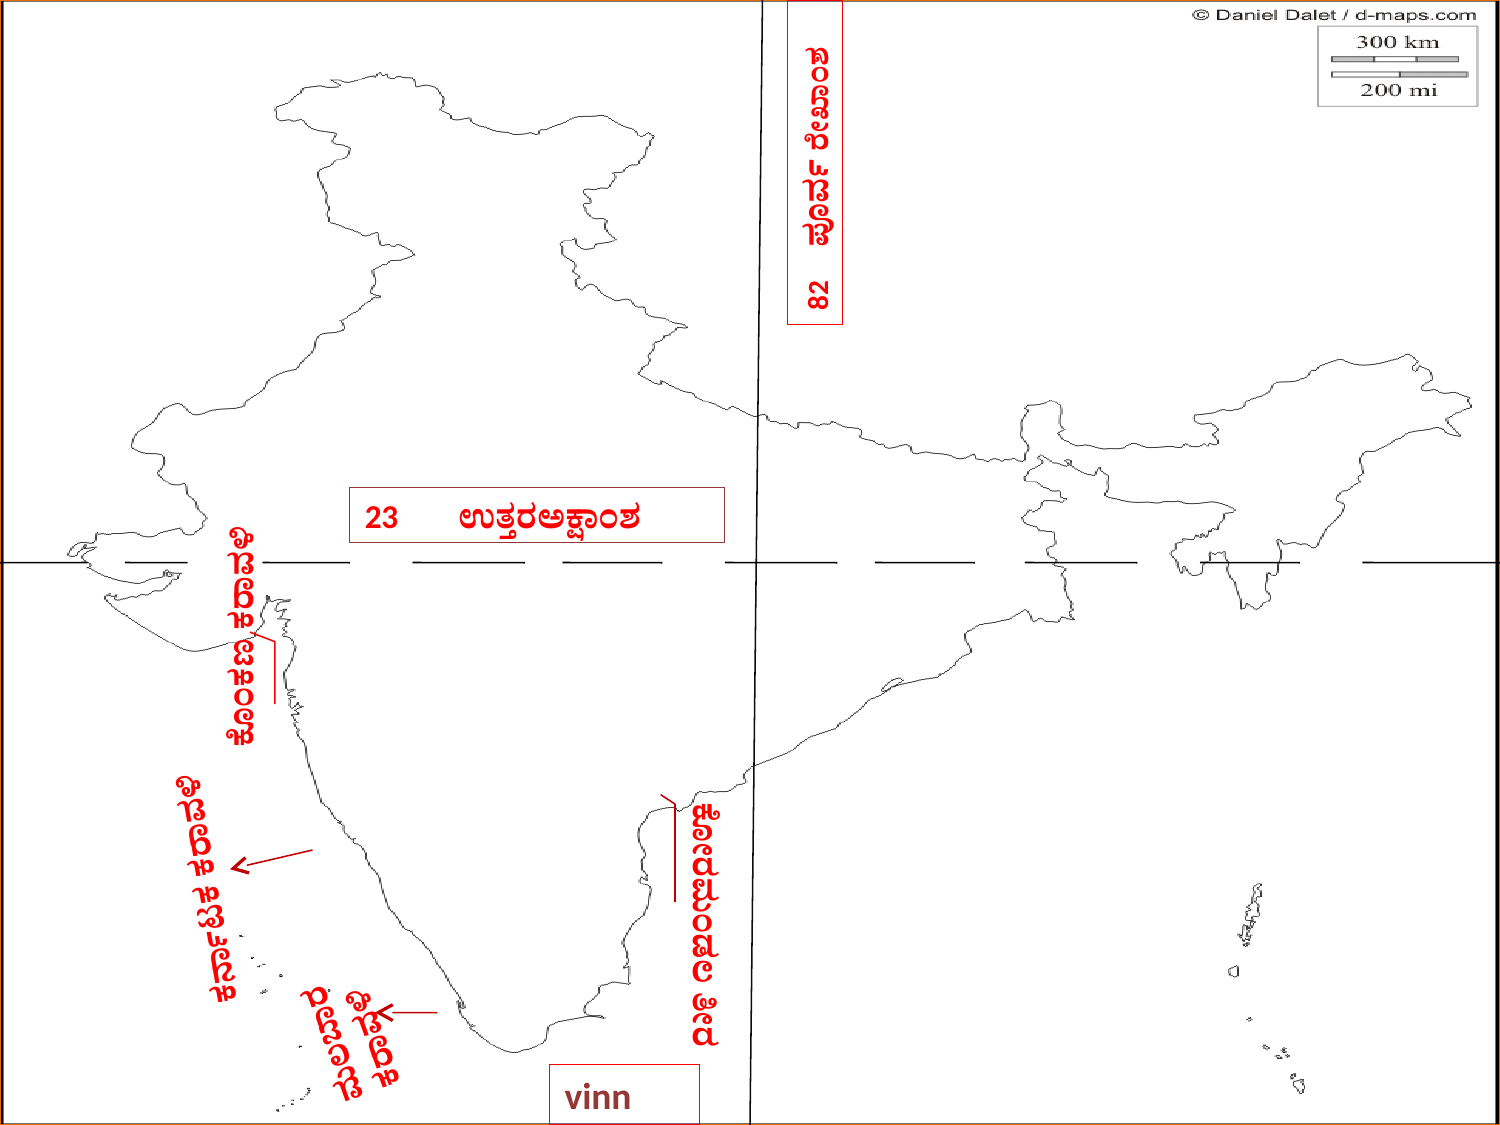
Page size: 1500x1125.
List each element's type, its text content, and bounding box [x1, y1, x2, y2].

picture [751, 0, 1500, 1125]
text_box 82 ಪೂರ್ವ ರೇಖಾಂಶ [787, 0, 843, 325]
text_box vinn [549, 1064, 700, 1125]
text_box ಕರ್ನಾಟಕ ಕರಾವಳಿ [149, 725, 255, 1023]
text_box 23 ಉತ್ತರಅಕ್ಷಾಂಶ [349, 487, 725, 543]
text_box ಕೊಂಕಣ ಕರಾವಳಿ [212, 487, 268, 763]
text_box ಕೋರಮಂಡಲ ತೀರ [679, 787, 734, 1063]
picture [0, 0, 761, 1125]
text_box ಮಲಬಾರ ಕರಾವಳಿ [250, 870, 421, 1125]
